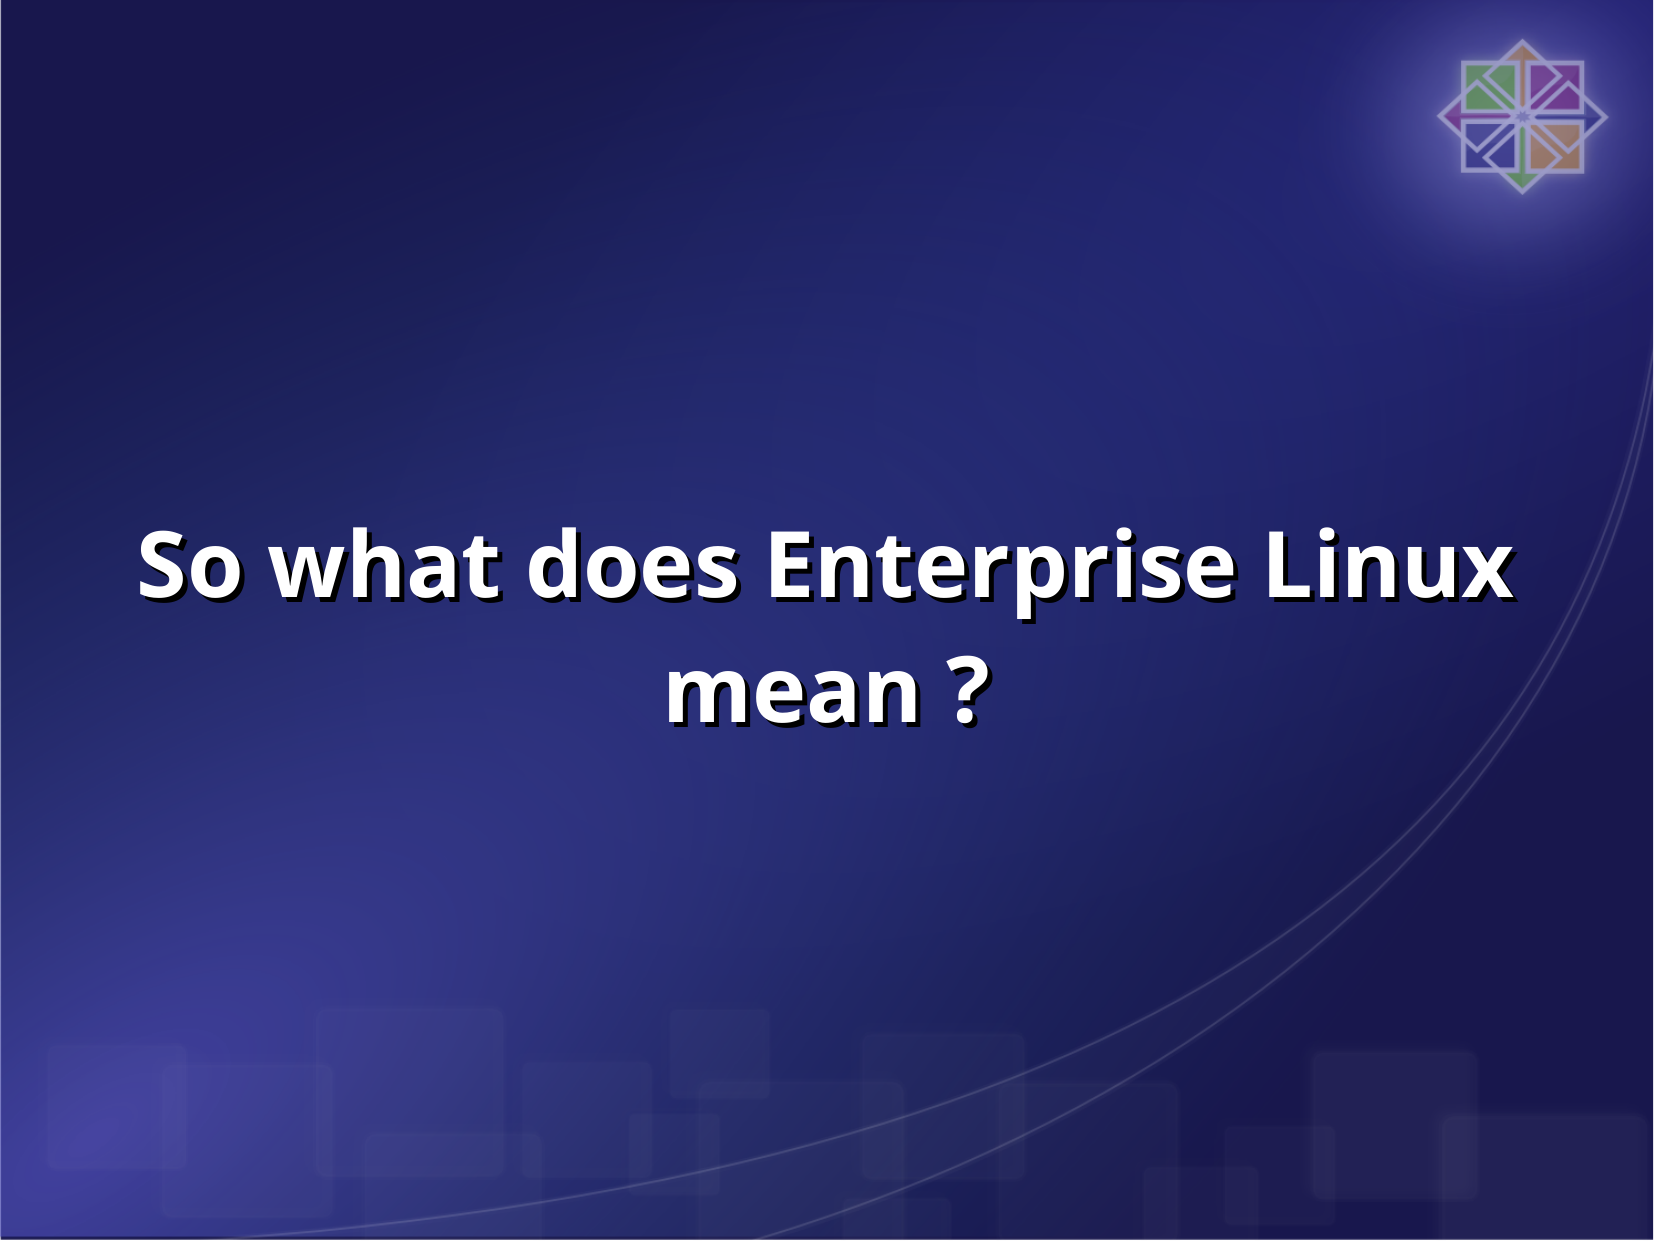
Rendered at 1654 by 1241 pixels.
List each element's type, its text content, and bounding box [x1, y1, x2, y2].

title So what does Enterprise Linux mean ? [82, 49, 1571, 1201]
picture [0, 0, 1654, 1241]
